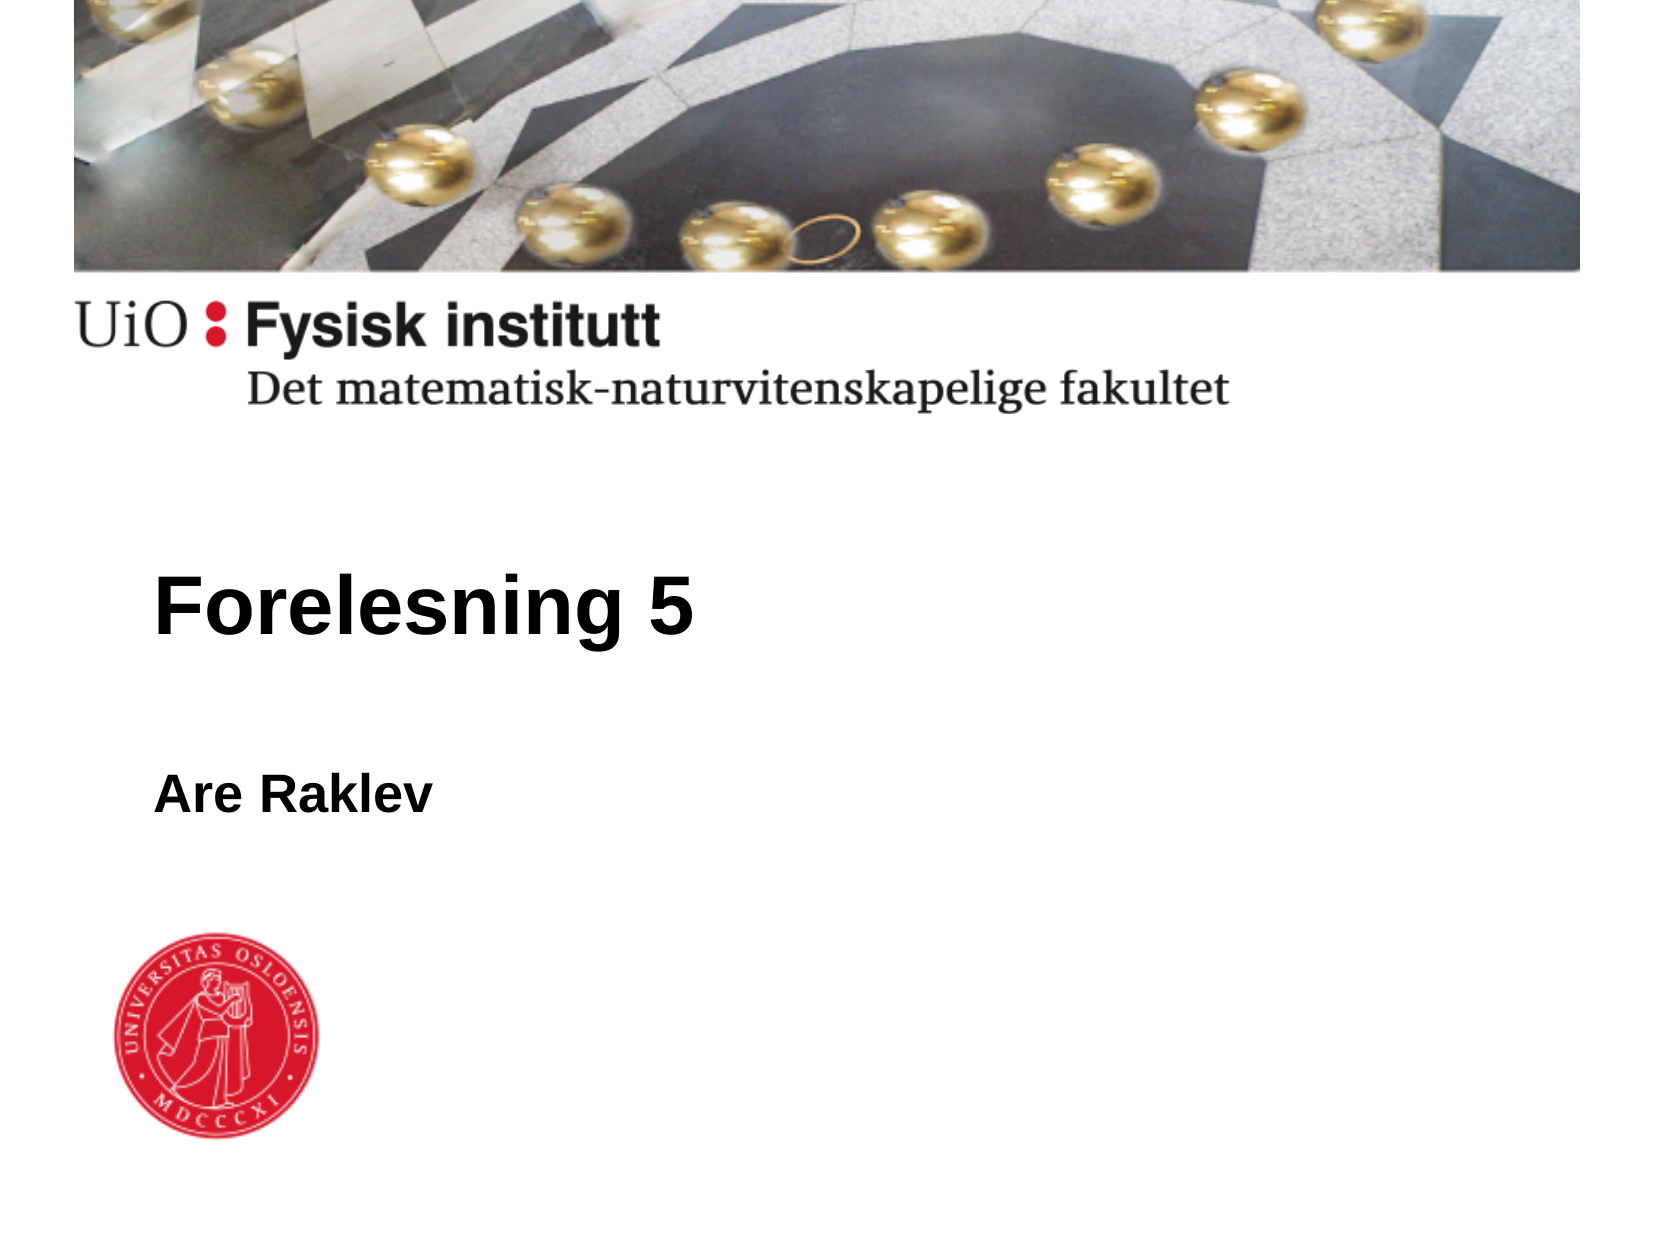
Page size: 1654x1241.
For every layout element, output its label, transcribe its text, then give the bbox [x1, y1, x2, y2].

picture [72, 292, 1238, 420]
subtitle Forelesning 5 [153, 545, 1418, 666]
title Are Raklev [153, 725, 1500, 862]
picture [109, 927, 326, 1147]
picture [74, 0, 1580, 280]
